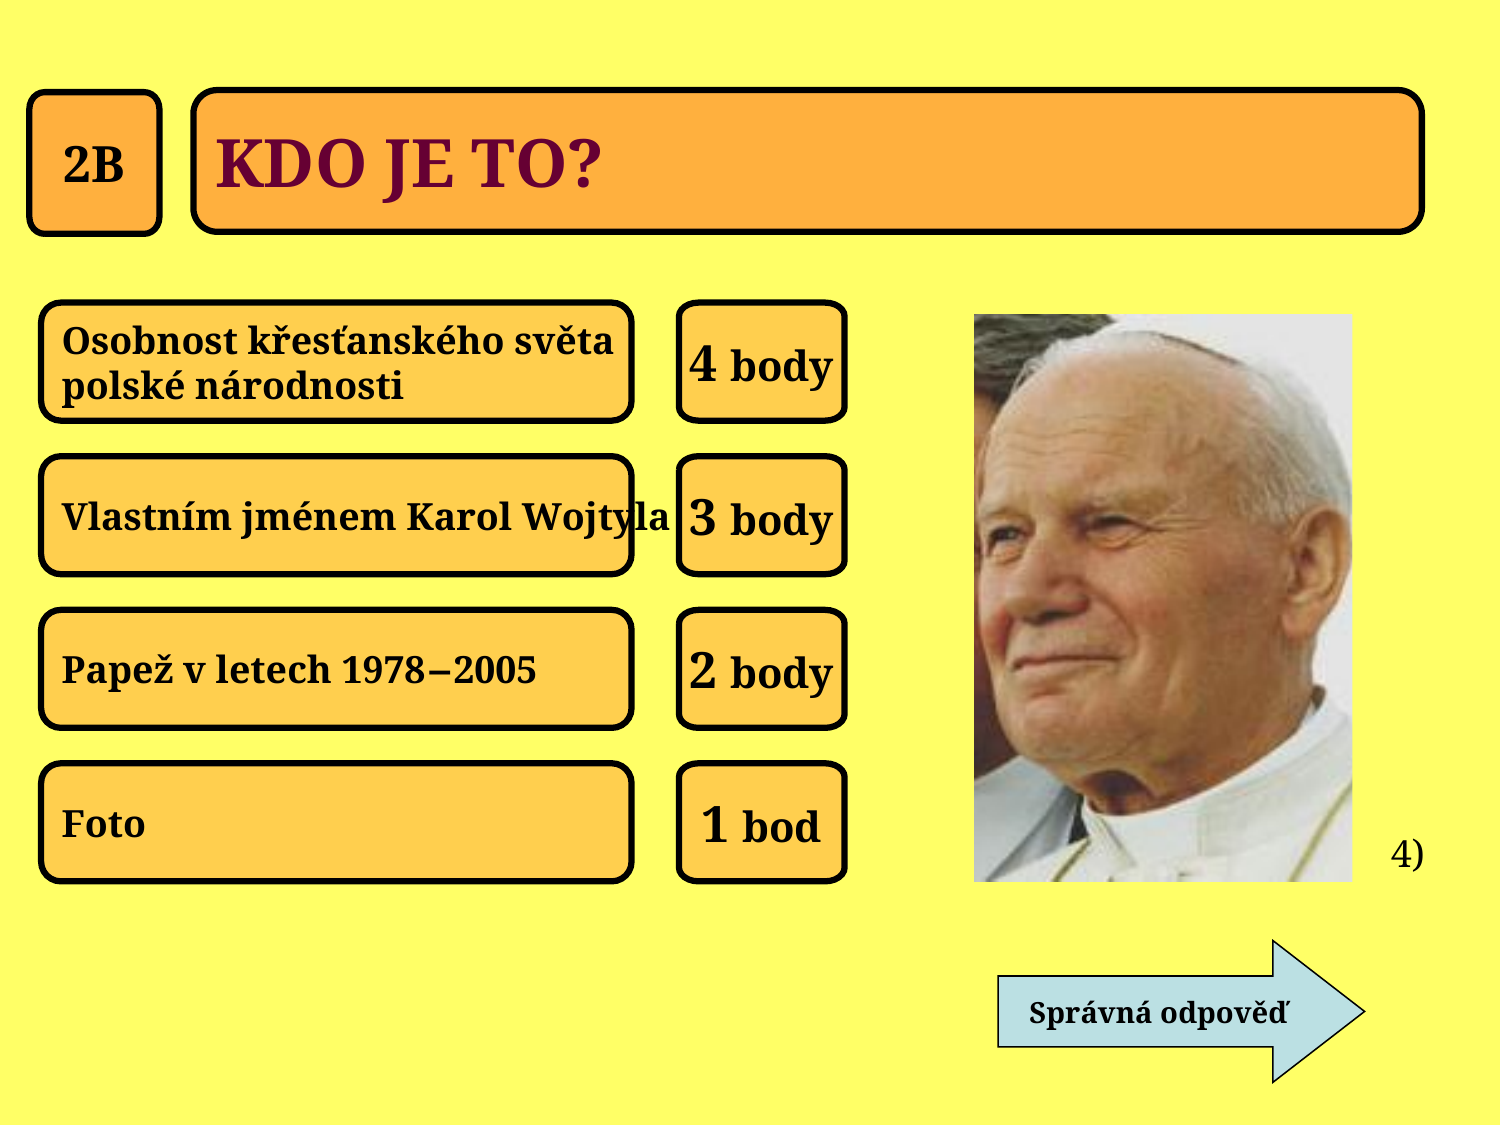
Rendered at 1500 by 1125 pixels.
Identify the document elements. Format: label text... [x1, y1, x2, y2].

text_box 4 body [38, 607, 634, 730]
text_box KDO JE TO? [193, 90, 1422, 232]
text_box 4 body [191, 87, 1425, 234]
text_box 4 body [678, 302, 845, 421]
text_box 4 body [38, 300, 634, 423]
text_box 2 body [678, 609, 845, 728]
text_box 2B [29, 92, 160, 234]
text_box Papež v letech 1978−2005 [41, 609, 632, 728]
text_box Osobnost křesťanského světa polské národnosti [41, 302, 632, 421]
text_box 4 body [38, 761, 634, 884]
text_box 4) [1375, 822, 1447, 883]
text_box 1 bod [678, 763, 845, 882]
text_box Správná odpověď [998, 940, 1365, 1083]
text_box 4 body [38, 454, 635, 577]
text_box Foto [41, 763, 632, 882]
text_box Vlastním jménem Karol Wojtyla [41, 456, 632, 575]
picture [974, 302, 1353, 882]
text_box 4 body [27, 89, 162, 236]
text_box 3 body [678, 456, 845, 575]
